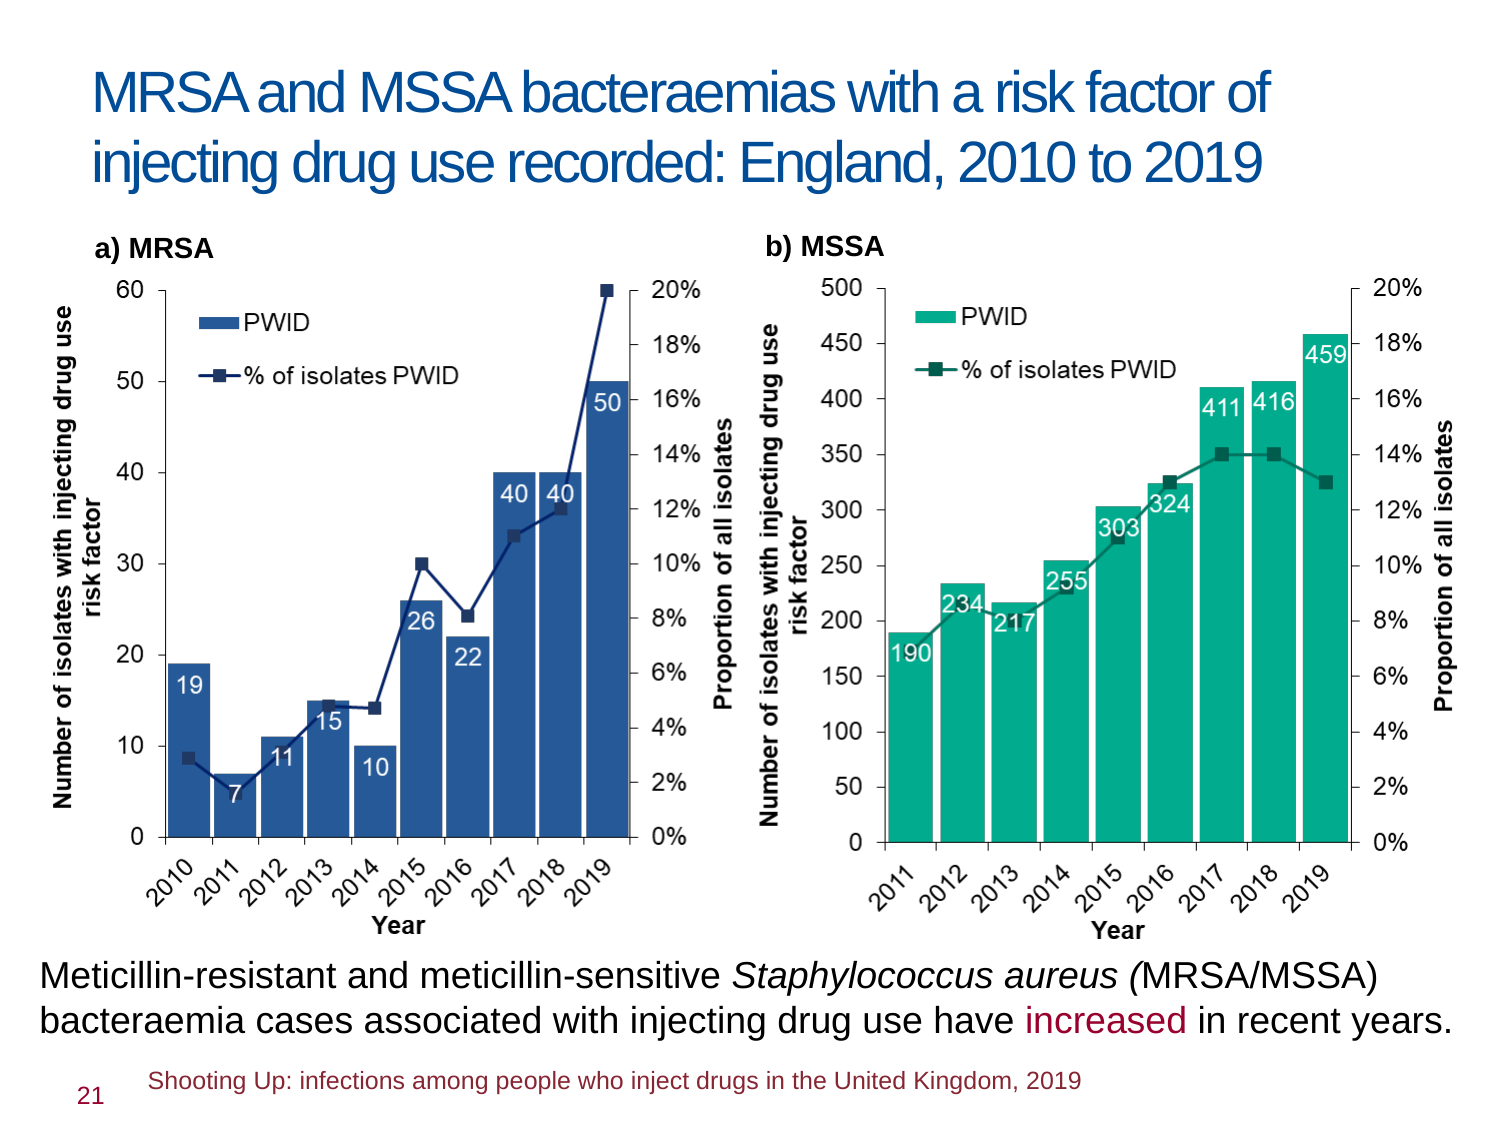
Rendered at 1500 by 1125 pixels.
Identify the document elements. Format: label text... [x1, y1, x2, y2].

list Meticillin-resistant and meticillin-sensitive Staphylococcus aureus (MRSA/MSSA) bacteraemia cases associated with injecting drug use have increased in recent years. [39, 951, 1461, 1053]
text_box MRSA and MSSA bacteraemias with a risk factor of injecting drug use recorded: England, 2010 to 2019 [91, 54, 1409, 185]
text_box b) MSSA [750, 219, 912, 271]
text_box Shooting Up: infections among people who inject drugs in the United Kingdom, 2019 [147, 1034, 1412, 1125]
text_box a) MRSA [79, 221, 241, 273]
text_box [76, 1034, 133, 1125]
picture [38, 273, 1461, 948]
